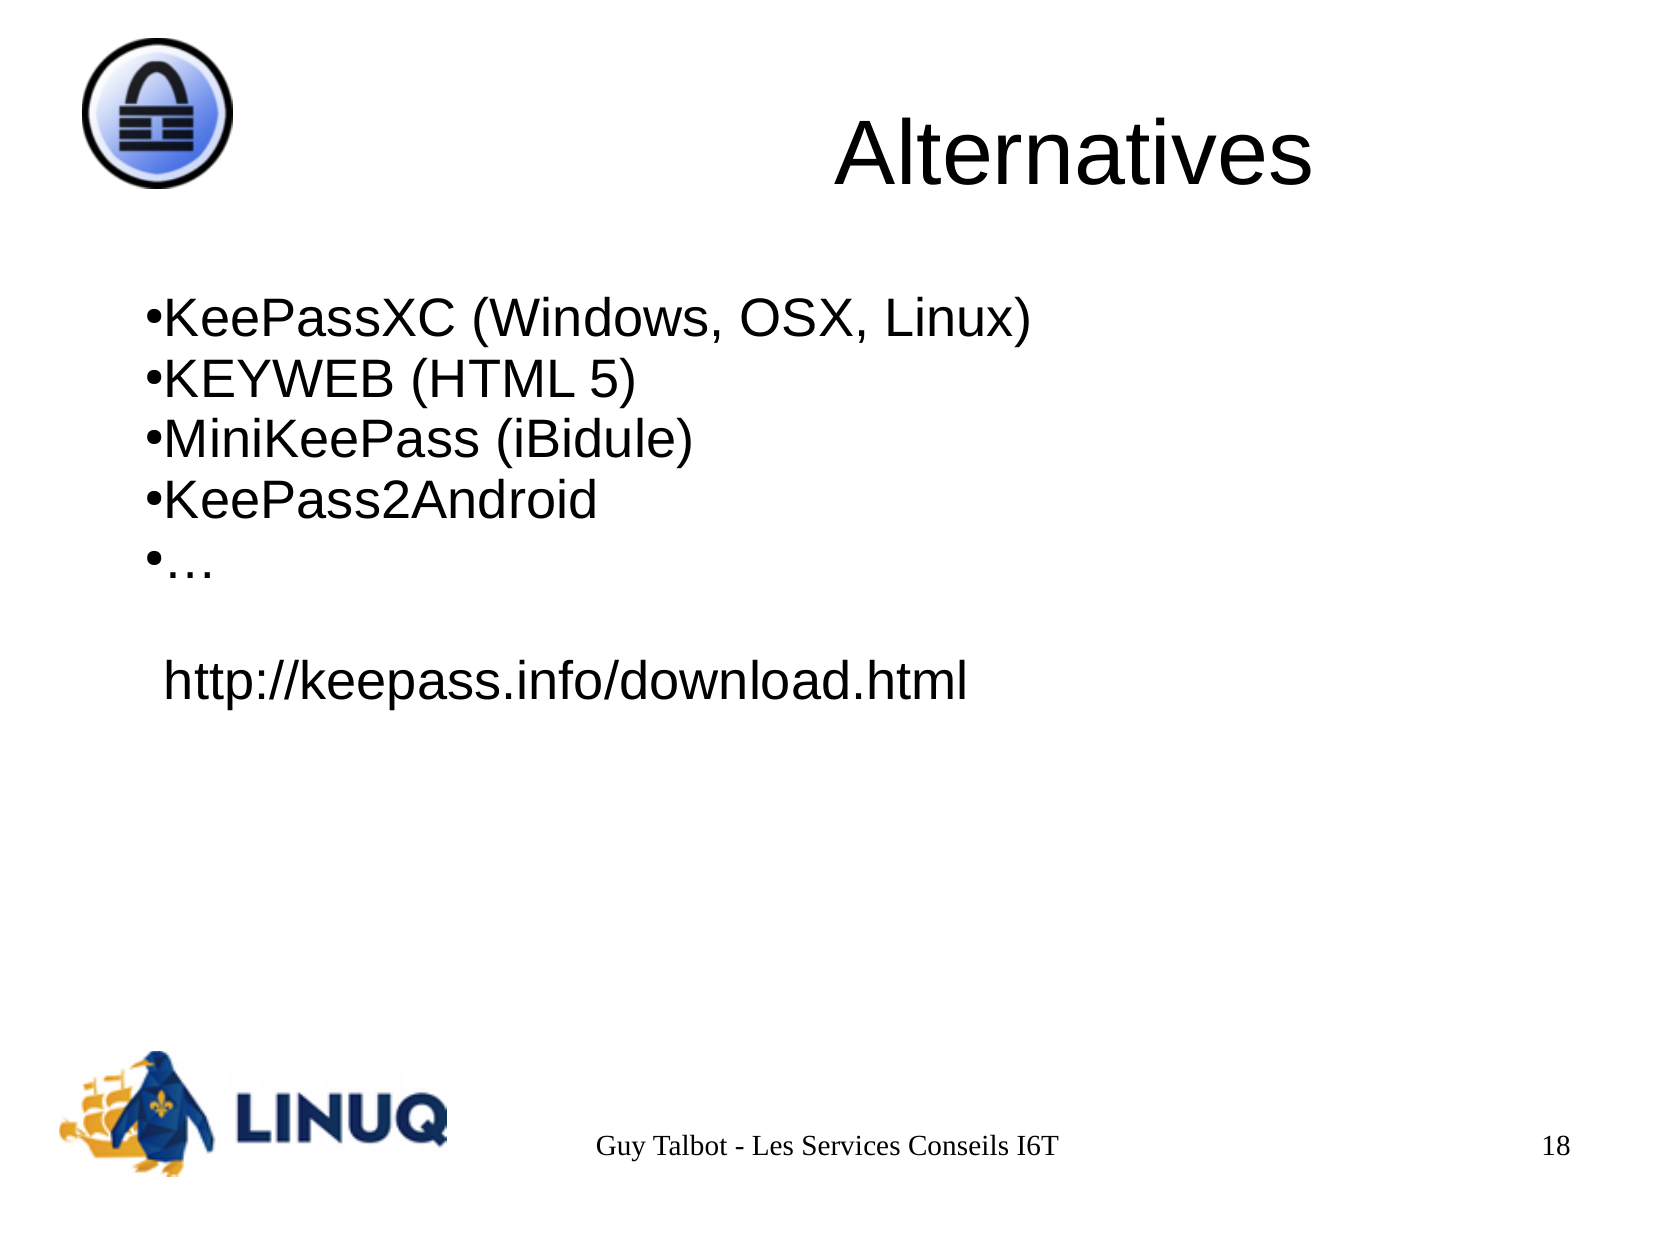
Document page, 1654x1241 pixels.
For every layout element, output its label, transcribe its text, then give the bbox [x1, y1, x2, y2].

title Alternatives [578, 49, 1571, 257]
text_box KeePassXC (Windows, OSX, Linux) KEYWEB (HTML 5) MiniKeePass (iBidule) KeePass2Android … http://keepass.info/download.html [129, 280, 1536, 778]
picture [82, 38, 233, 189]
picture [59, 1051, 447, 1177]
